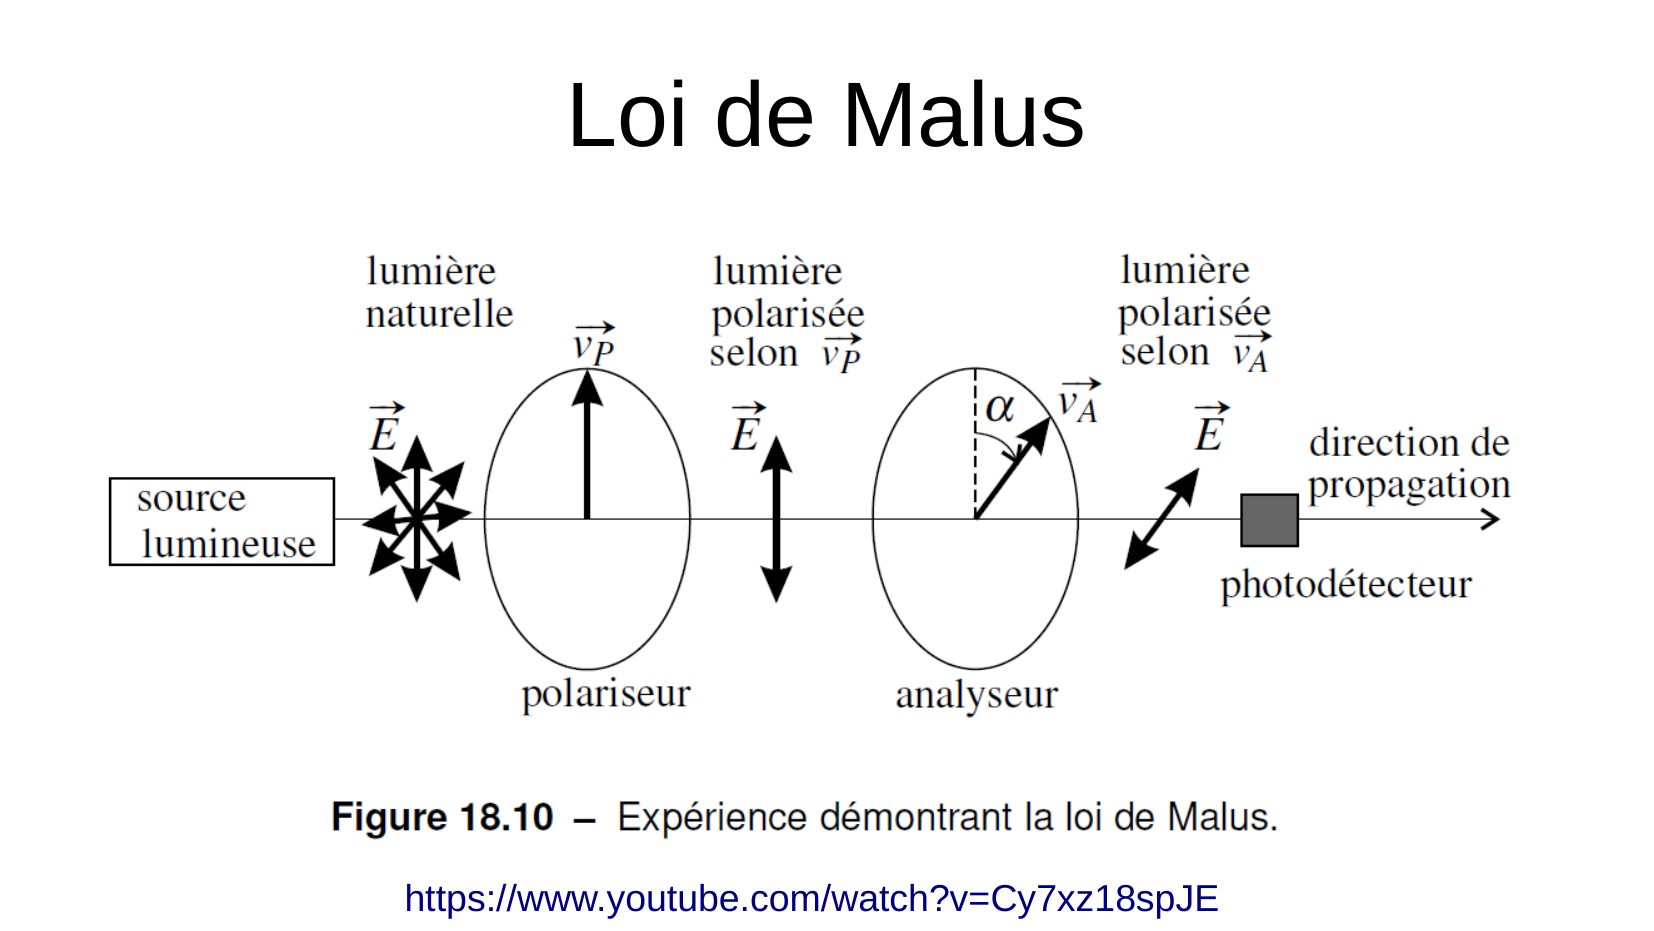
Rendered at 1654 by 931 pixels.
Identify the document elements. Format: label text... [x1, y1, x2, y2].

picture [59, 203, 1563, 863]
text_box https://www.youtube.com/watch?v=Cy7xz18spJE [389, 869, 1235, 931]
title Loi de Malus [82, 37, 1571, 193]
